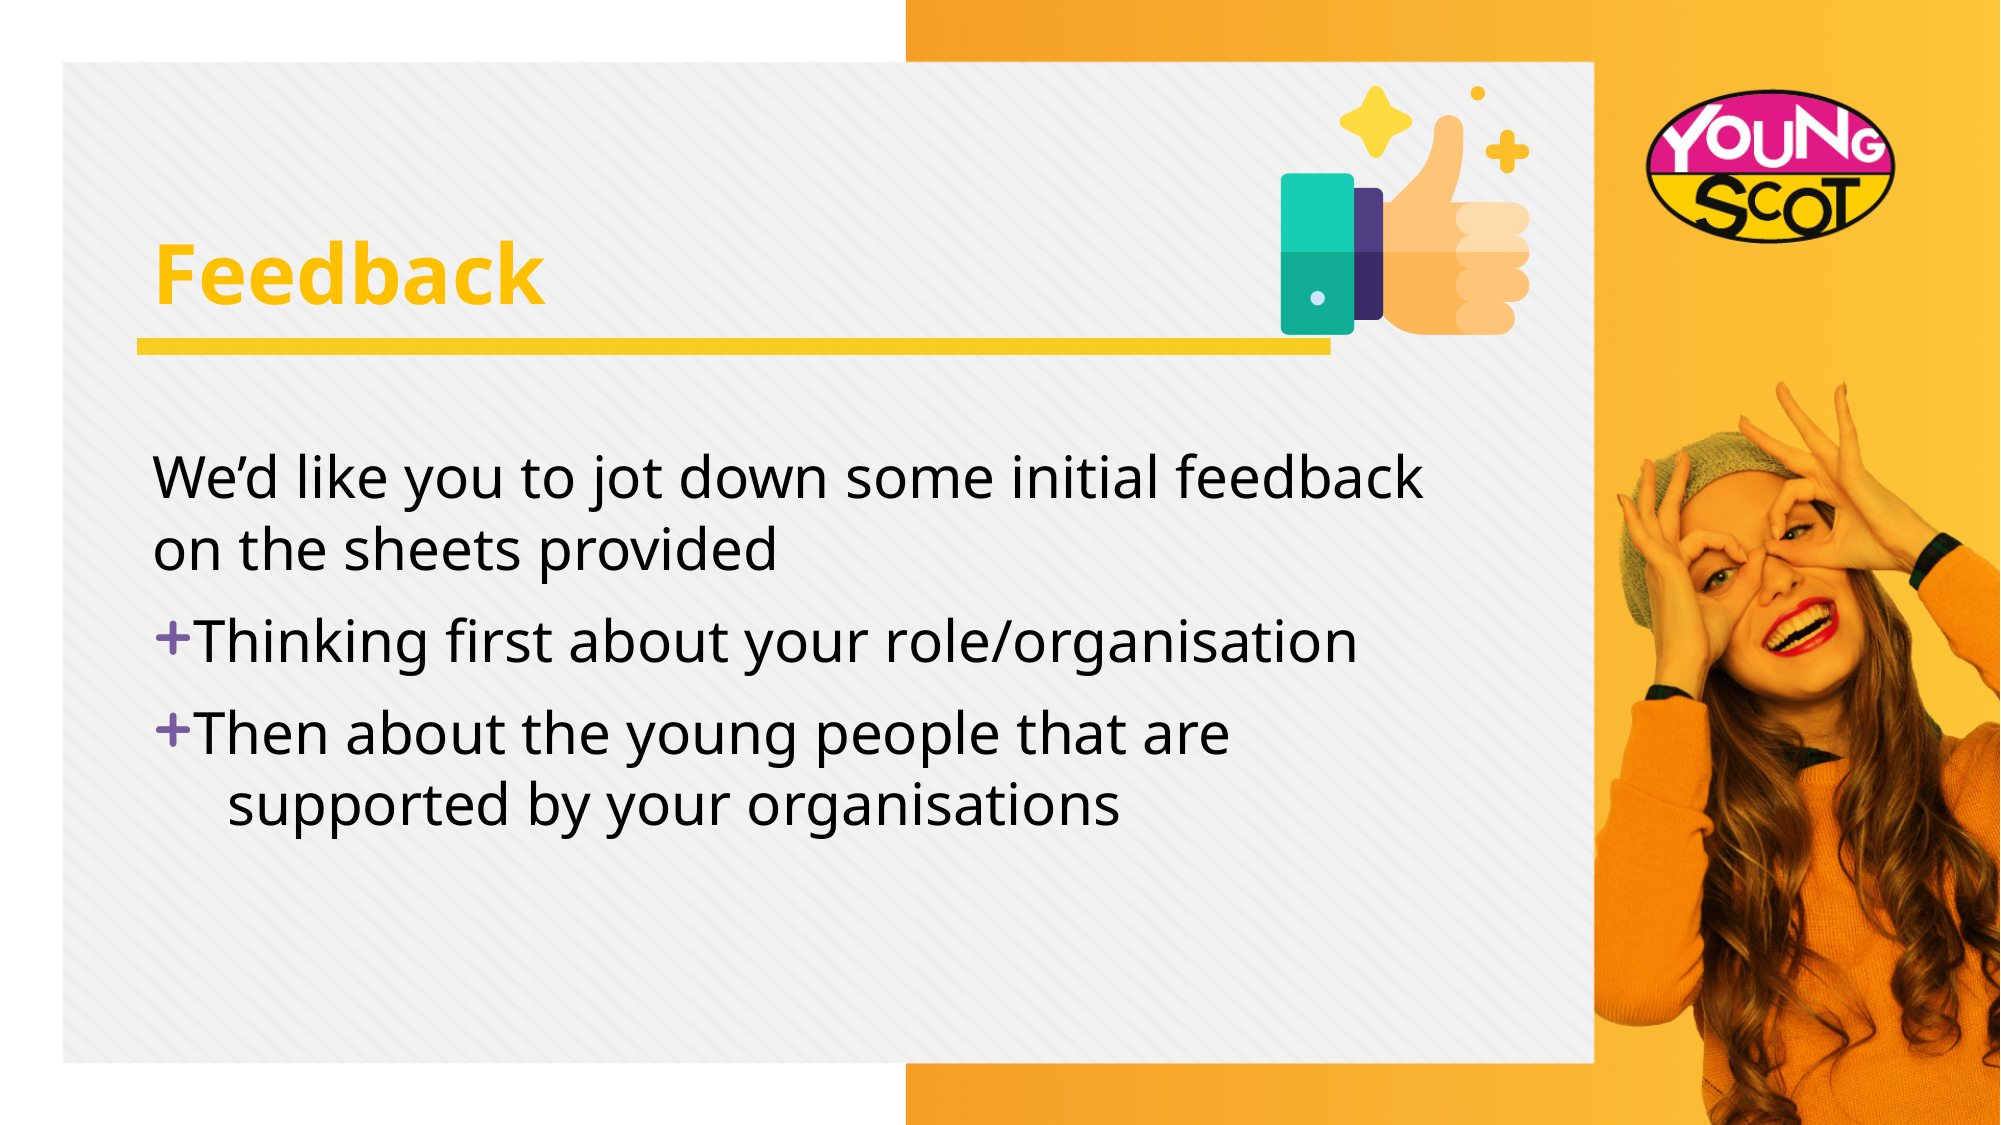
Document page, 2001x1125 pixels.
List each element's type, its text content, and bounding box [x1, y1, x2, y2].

picture [1280, 85, 1530, 335]
title Feedback [137, 165, 1327, 383]
list We’d like you to jot down some initial feedback on the sheets provided Thinking first about your role/organisation Then about the young people that are supported by your organisations [137, 434, 1465, 1012]
